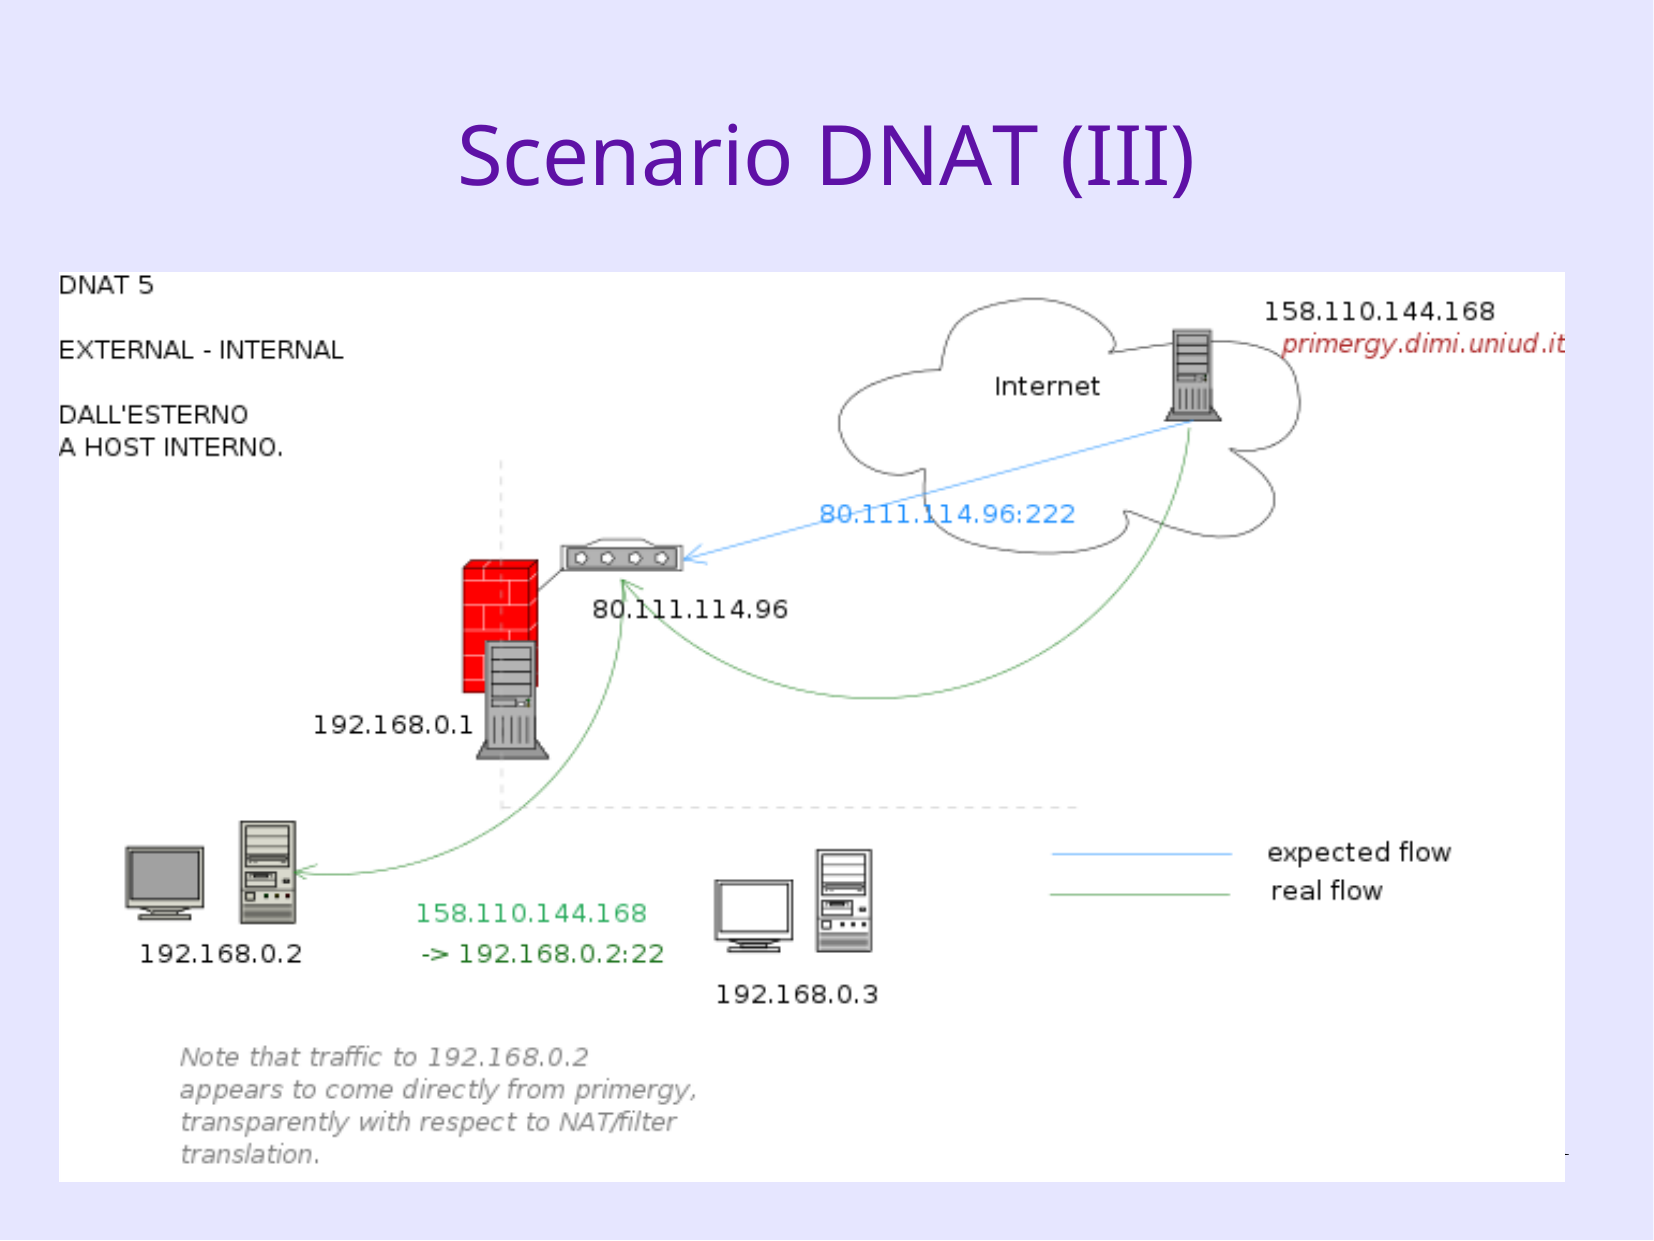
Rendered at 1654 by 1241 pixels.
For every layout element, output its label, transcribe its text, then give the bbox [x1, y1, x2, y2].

picture [59, 272, 1565, 1182]
title Scenario DNAT (III) [82, 49, 1571, 257]
